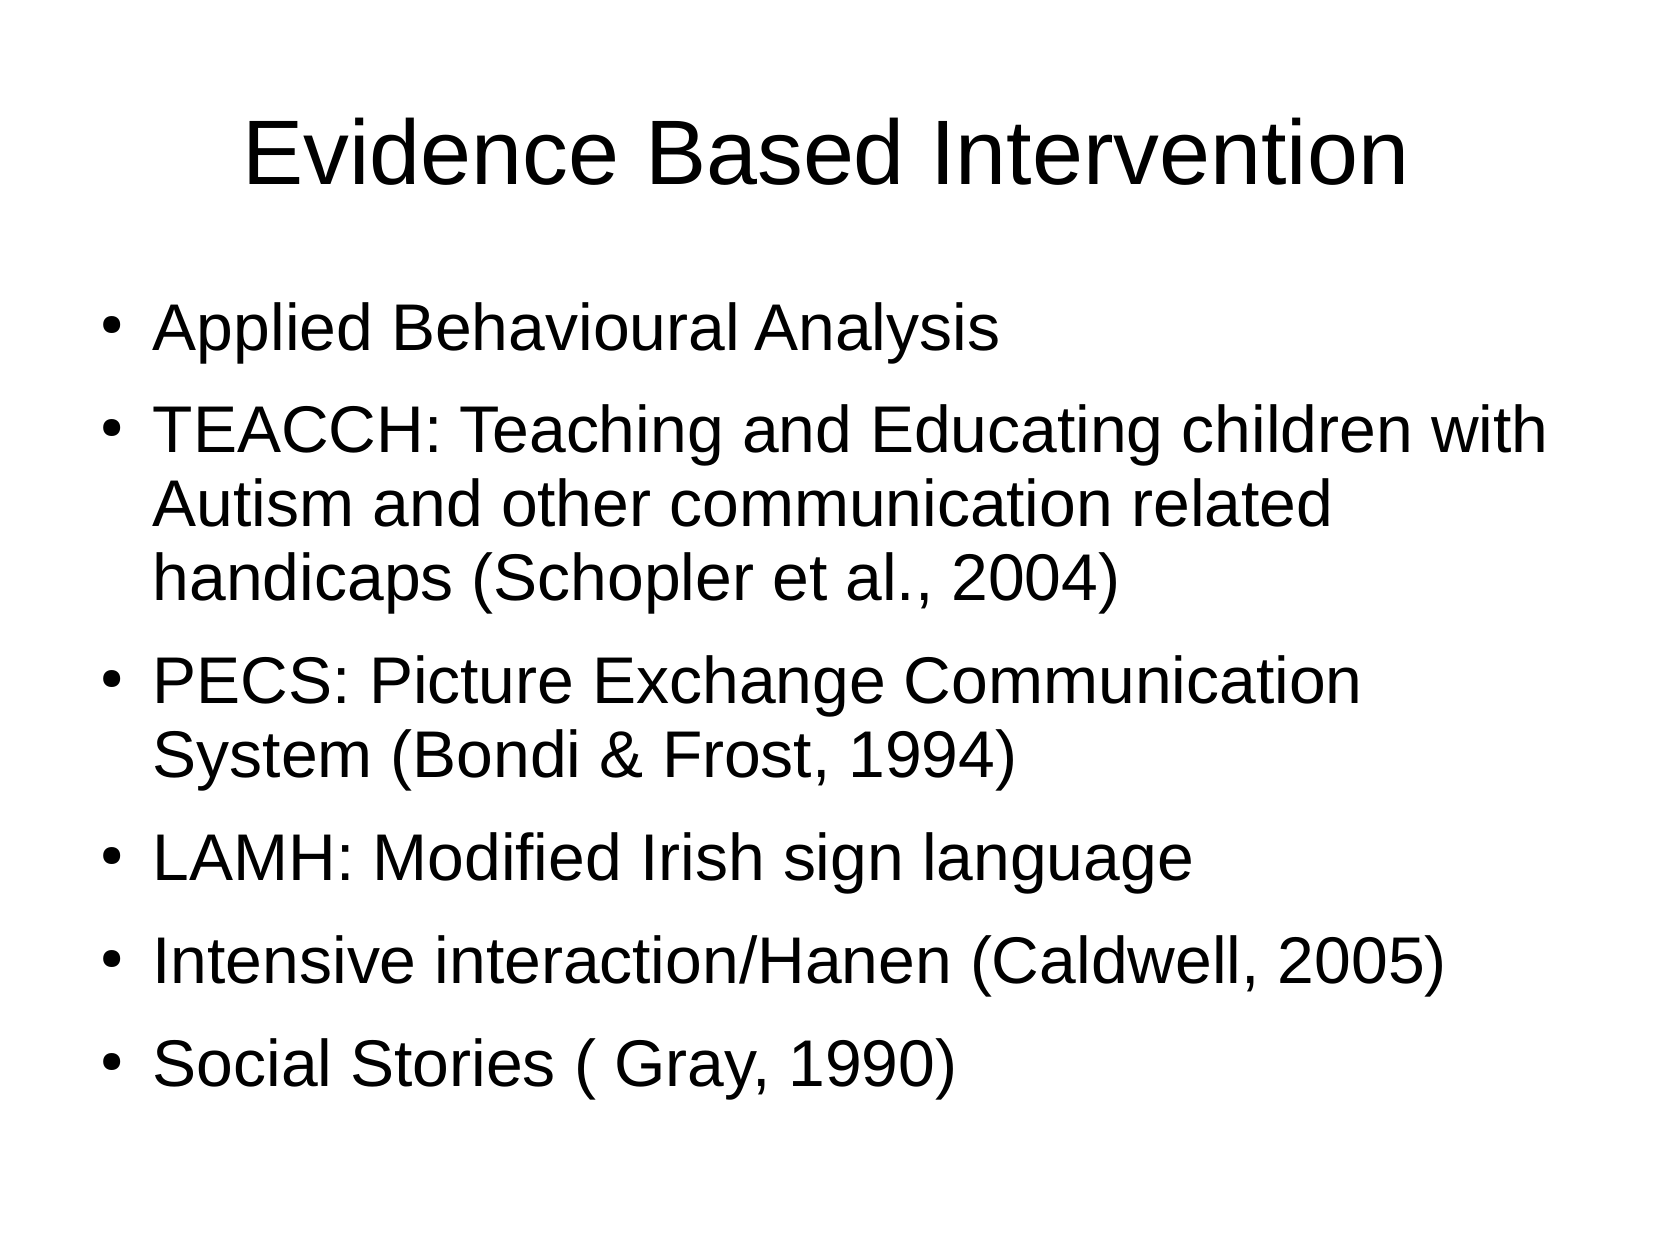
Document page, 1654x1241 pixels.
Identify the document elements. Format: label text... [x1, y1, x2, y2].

list Applied Behavioural Analysis TEACCH: Teaching and Educating children with Autism and other communication related handicaps (Schopler et al., 2004) PECS: Picture Exchange Communication System (Bondi & Frost, 1994) LAMH: Modified Irish sign language Intensive interaction/Hanen (Caldwell, 2005) Social Stories ( Gray, 1990) [82, 290, 1571, 1109]
title Evidence Based Intervention [82, 56, 1571, 250]
